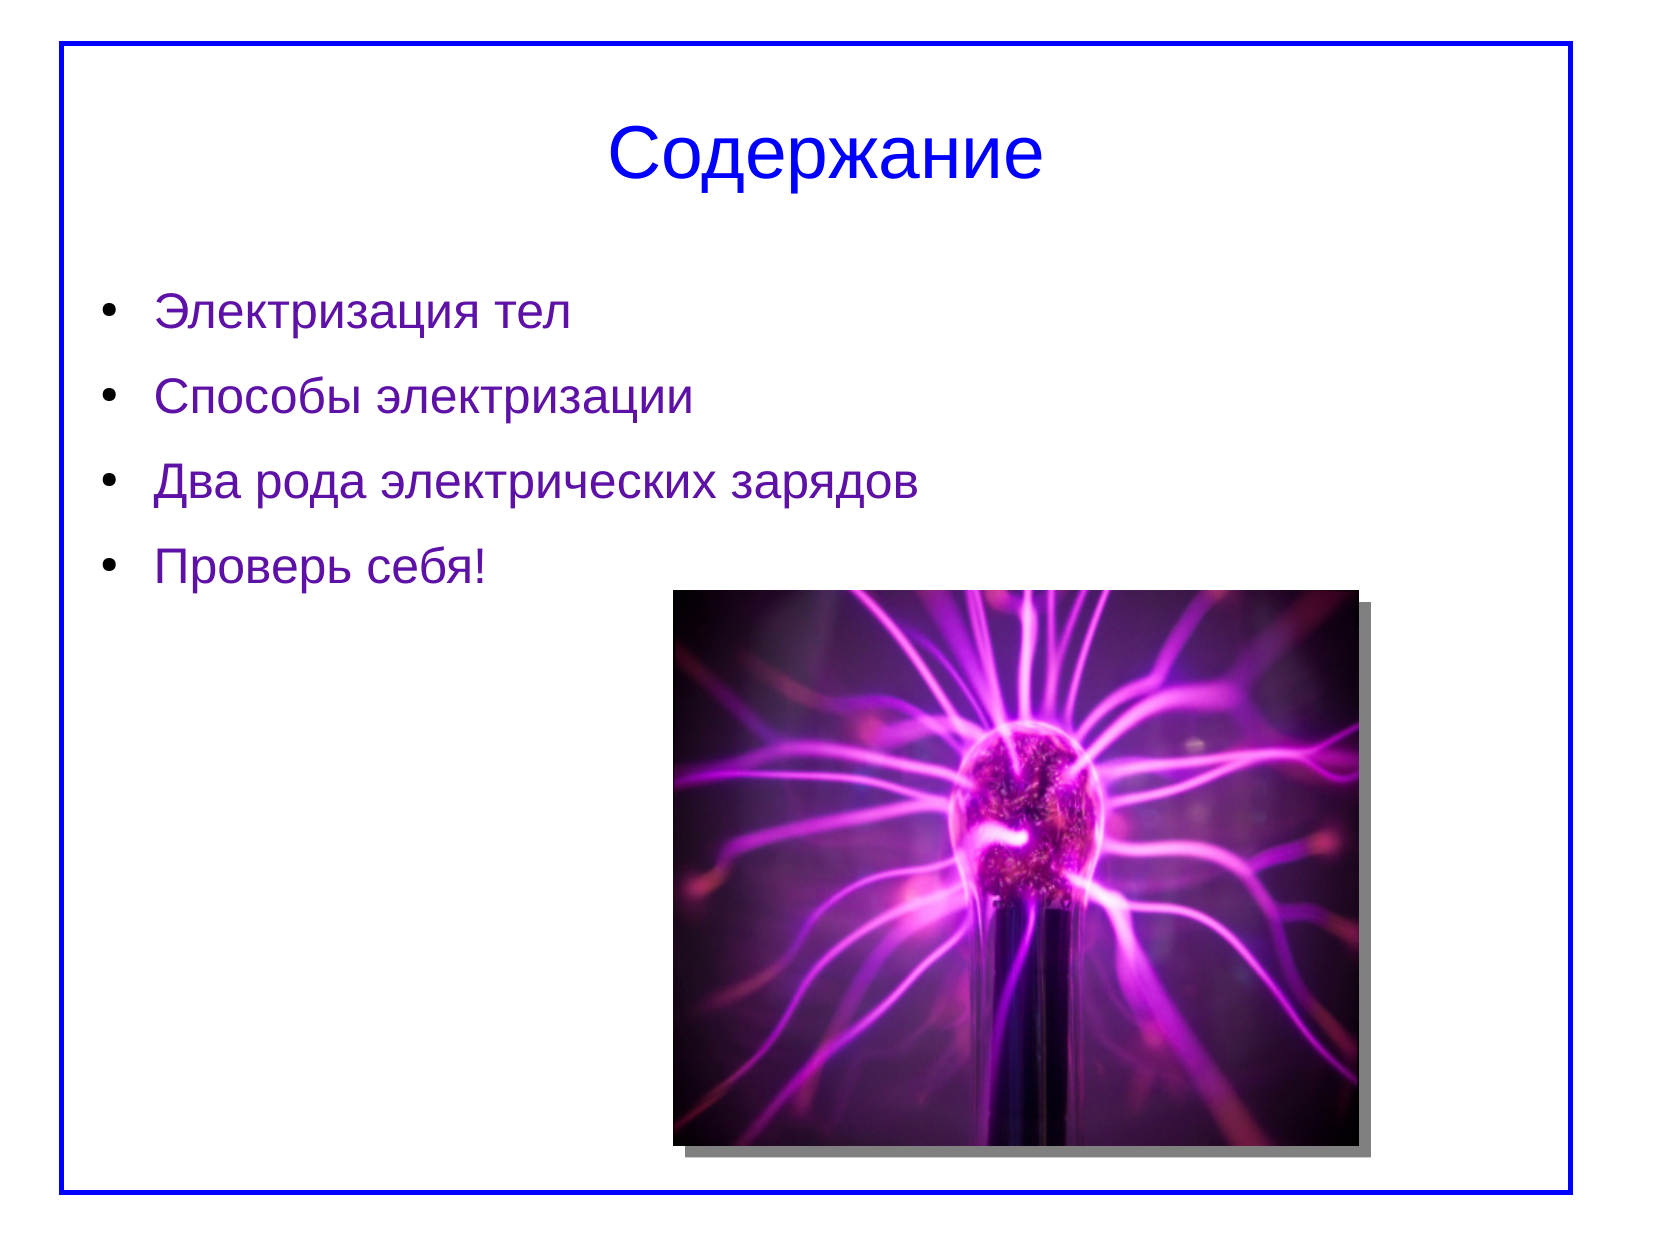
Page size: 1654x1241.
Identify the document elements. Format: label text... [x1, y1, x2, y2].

title Содержание [82, 49, 1571, 257]
table_header [64, 46, 1568, 1190]
list Электризация тел Способы электризации Два рода электрических зарядов Проверь себя! [82, 282, 1571, 1101]
picture [673, 1101, 1359, 1146]
